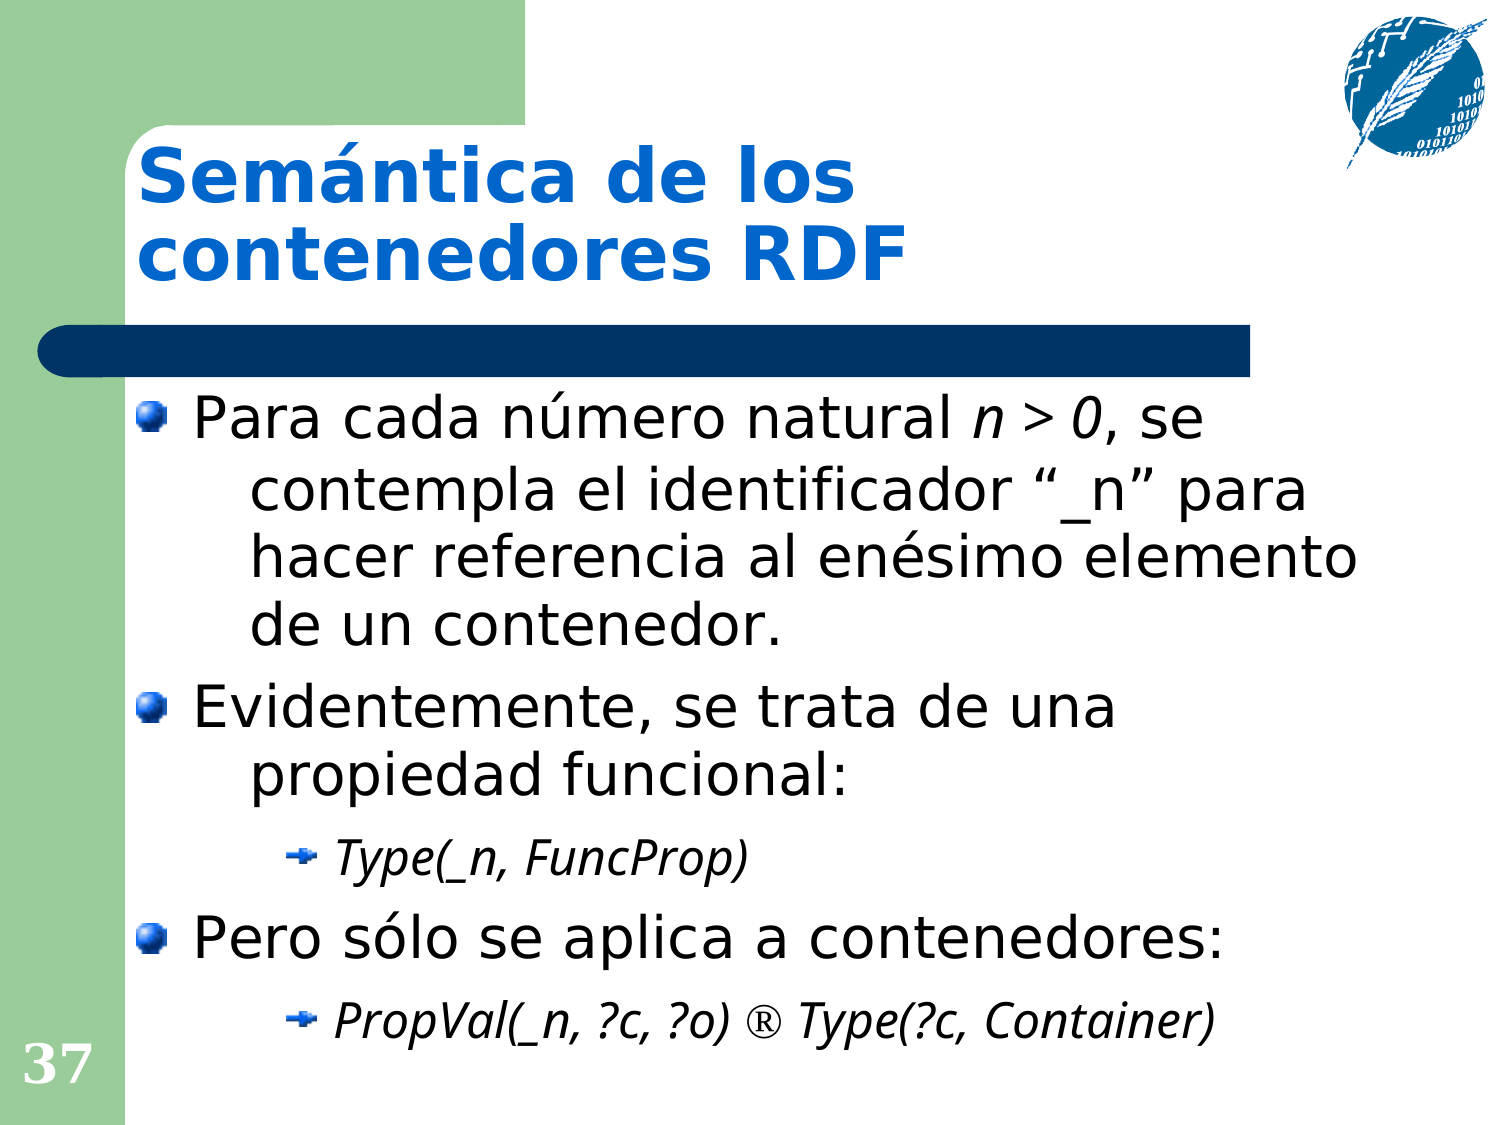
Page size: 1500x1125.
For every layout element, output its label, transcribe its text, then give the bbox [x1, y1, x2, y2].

picture [1416, 140, 1425, 149]
picture [1341, 15, 1487, 172]
picture [1436, 127, 1450, 136]
list Para cada número natural n > 0, se contempla el identificador “_n” para hacer referencia al enésimo elemento de un contenedor. Evidentemente, se trata de una propiedad funcional: Type(_n, FuncProp) Pero sólo se aplica a contenedores: PropVal(_n, ?c, ?o) ® Type(?c, Container) [136, 376, 1399, 1125]
picture [1433, 139, 1440, 147]
title Semántica de los contenedores RDF [136, 135, 1413, 301]
picture [1427, 138, 1431, 148]
